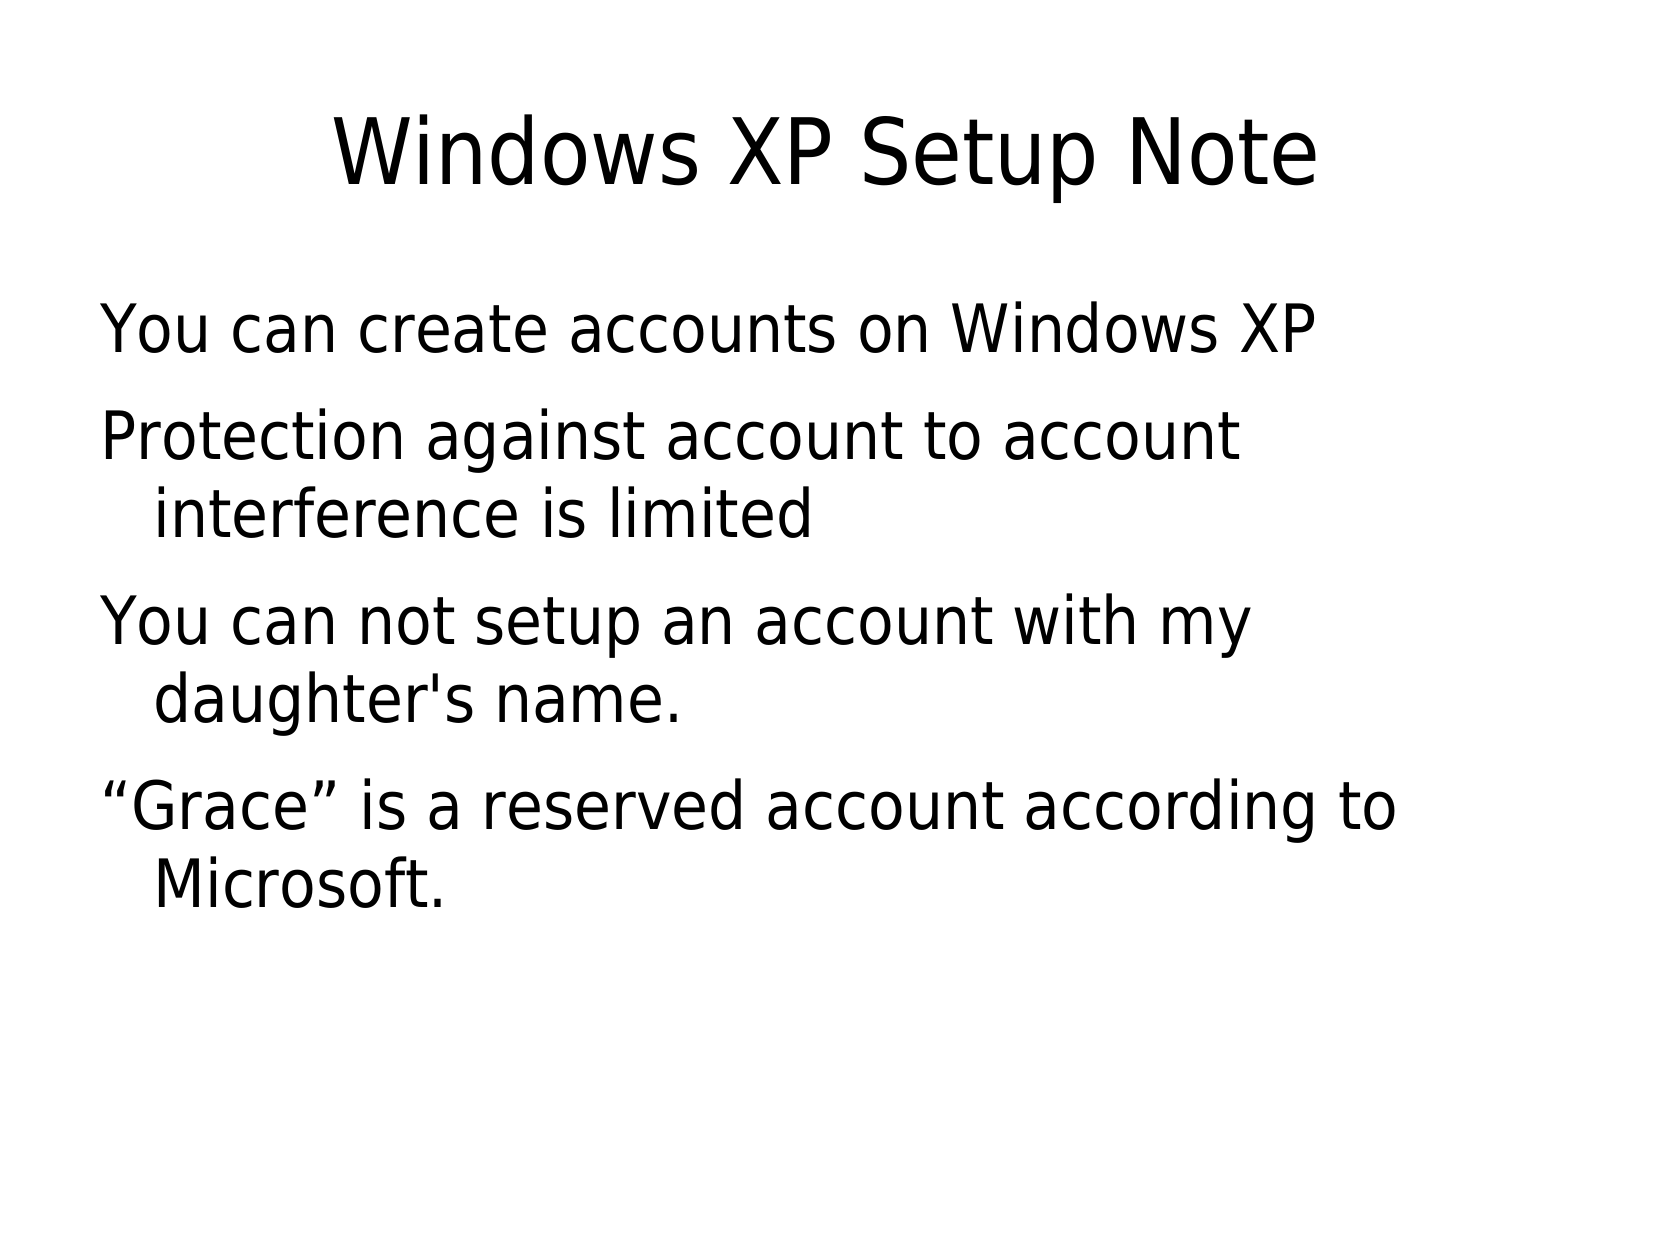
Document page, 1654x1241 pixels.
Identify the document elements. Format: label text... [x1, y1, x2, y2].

title Windows XP Setup Note [82, 49, 1571, 257]
list You can create accounts on Windows XP Protection against account to account interference is limited You can not setup an account with my daughter's name. “Grace” is a reserved account according to Microsoft. [82, 290, 1571, 1109]
